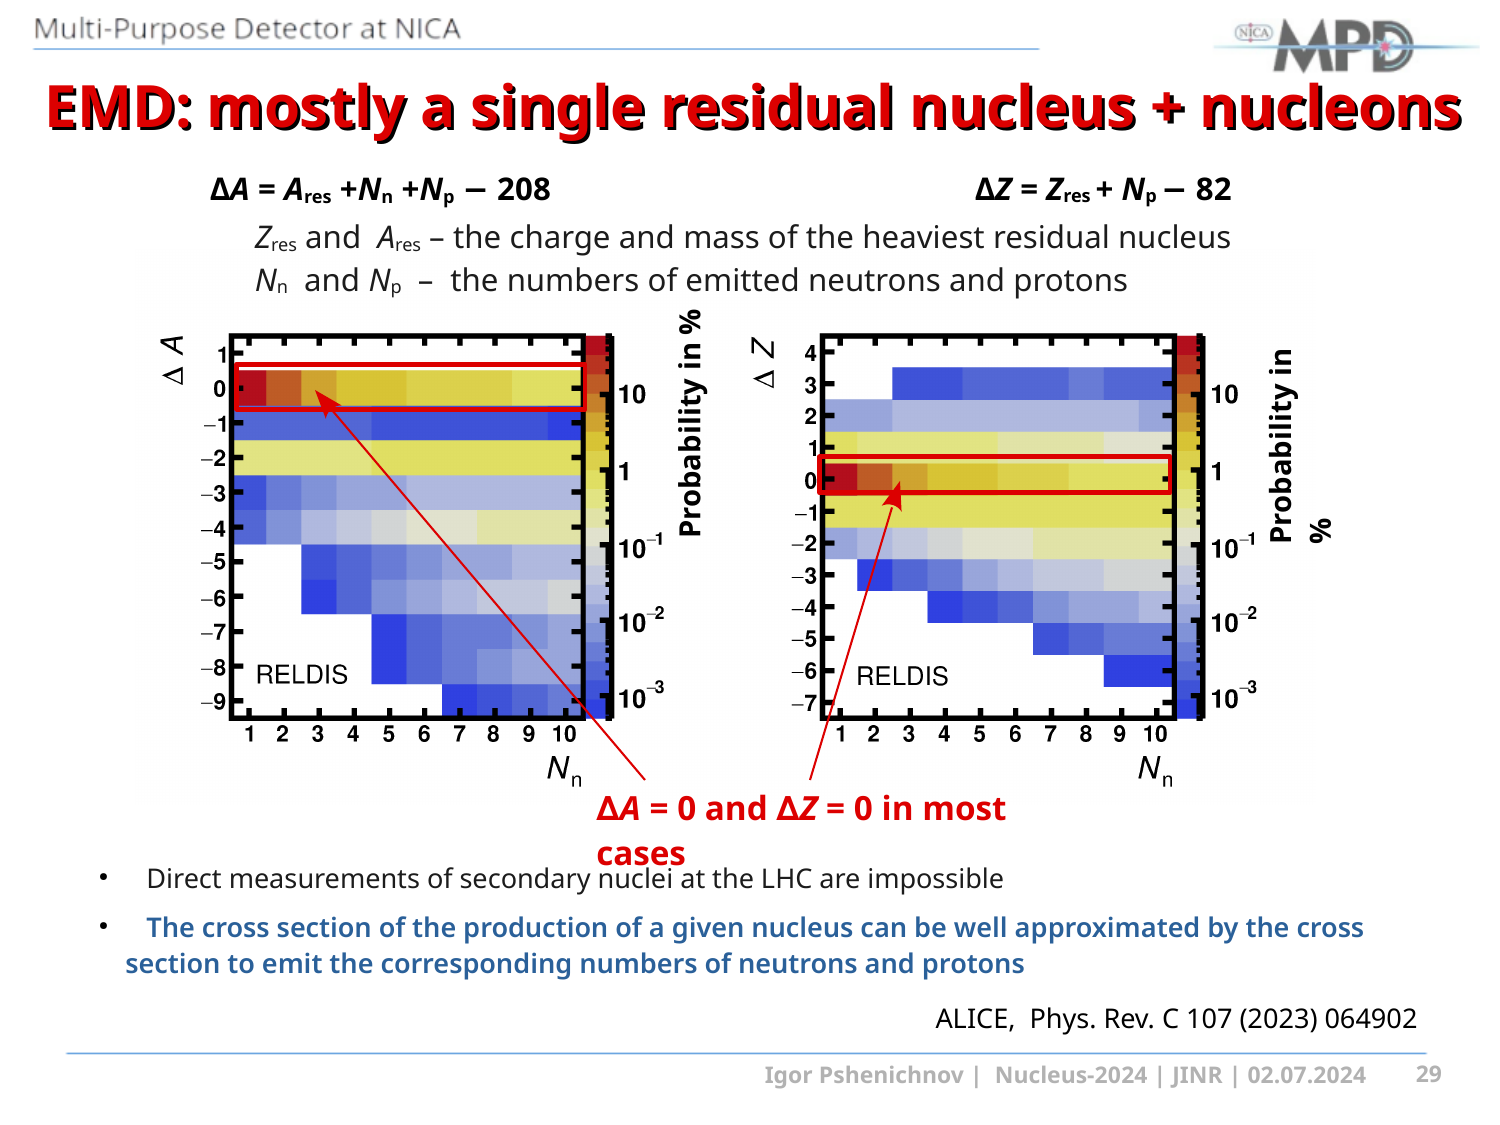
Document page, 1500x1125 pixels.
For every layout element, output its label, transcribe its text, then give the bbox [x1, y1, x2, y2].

text_box ALICE, Phys. Rev. C 107 (2023) 064902 [905, 992, 1429, 1040]
text_box ΔA = Ares +Nn +Np − 208 [195, 159, 646, 213]
text_box Probability in % [1252, 306, 1310, 560]
text_box <number> [1399, 1045, 1459, 1105]
text_box Zres and Ares – the charge and mass of the heaviest residual nucleus Nn and Np – the numbers of emitted neutrons and protons [240, 213, 1336, 303]
text_box ∆A = 0 and ∆Z = 0 in most cases [581, 777, 1096, 833]
text_box ΔZ = Zres + Np − 82 [960, 159, 1321, 220]
list Direct measurements of secondary nuclei at the LHC are impossible The cross section of the production of a given nucleus can be well approximated by the cross section to emit the corresponding numbers of neutrons and protons [90, 859, 1396, 986]
title EMD: mostly a single residual nucleus + nucleons [29, 59, 1500, 148]
text_box Igor Pshenichnov | Nucleus-2024 | JINR | 02.07.2024 [537, 1045, 1388, 1105]
text_box Probability in % [661, 303, 719, 554]
picture [0, 0, 1500, 1125]
